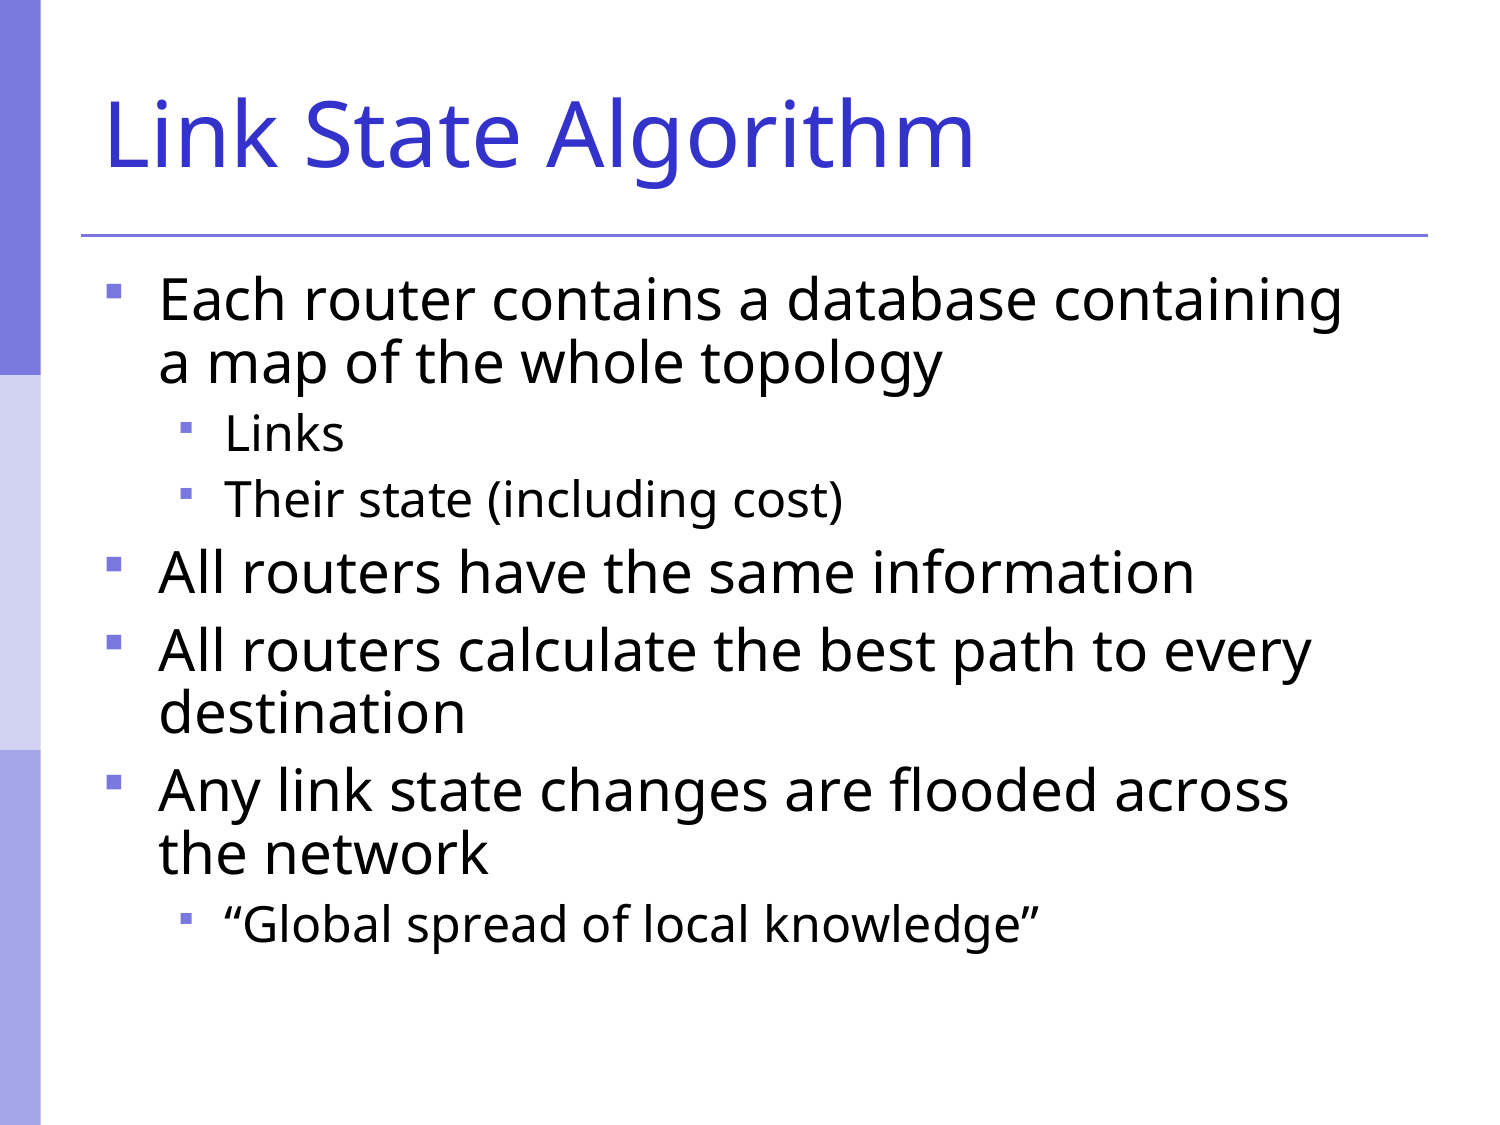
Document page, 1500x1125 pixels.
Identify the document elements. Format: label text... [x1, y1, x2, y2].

title Link State Algorithm [87, 37, 1363, 225]
list Each router contains a database containing a map of the whole topology Links Their state (including cost) All routers have the same information All routers calculate the best path to every destination Any link state changes are flooded across the network “Global spread of local knowledge” [87, 262, 1363, 1026]
